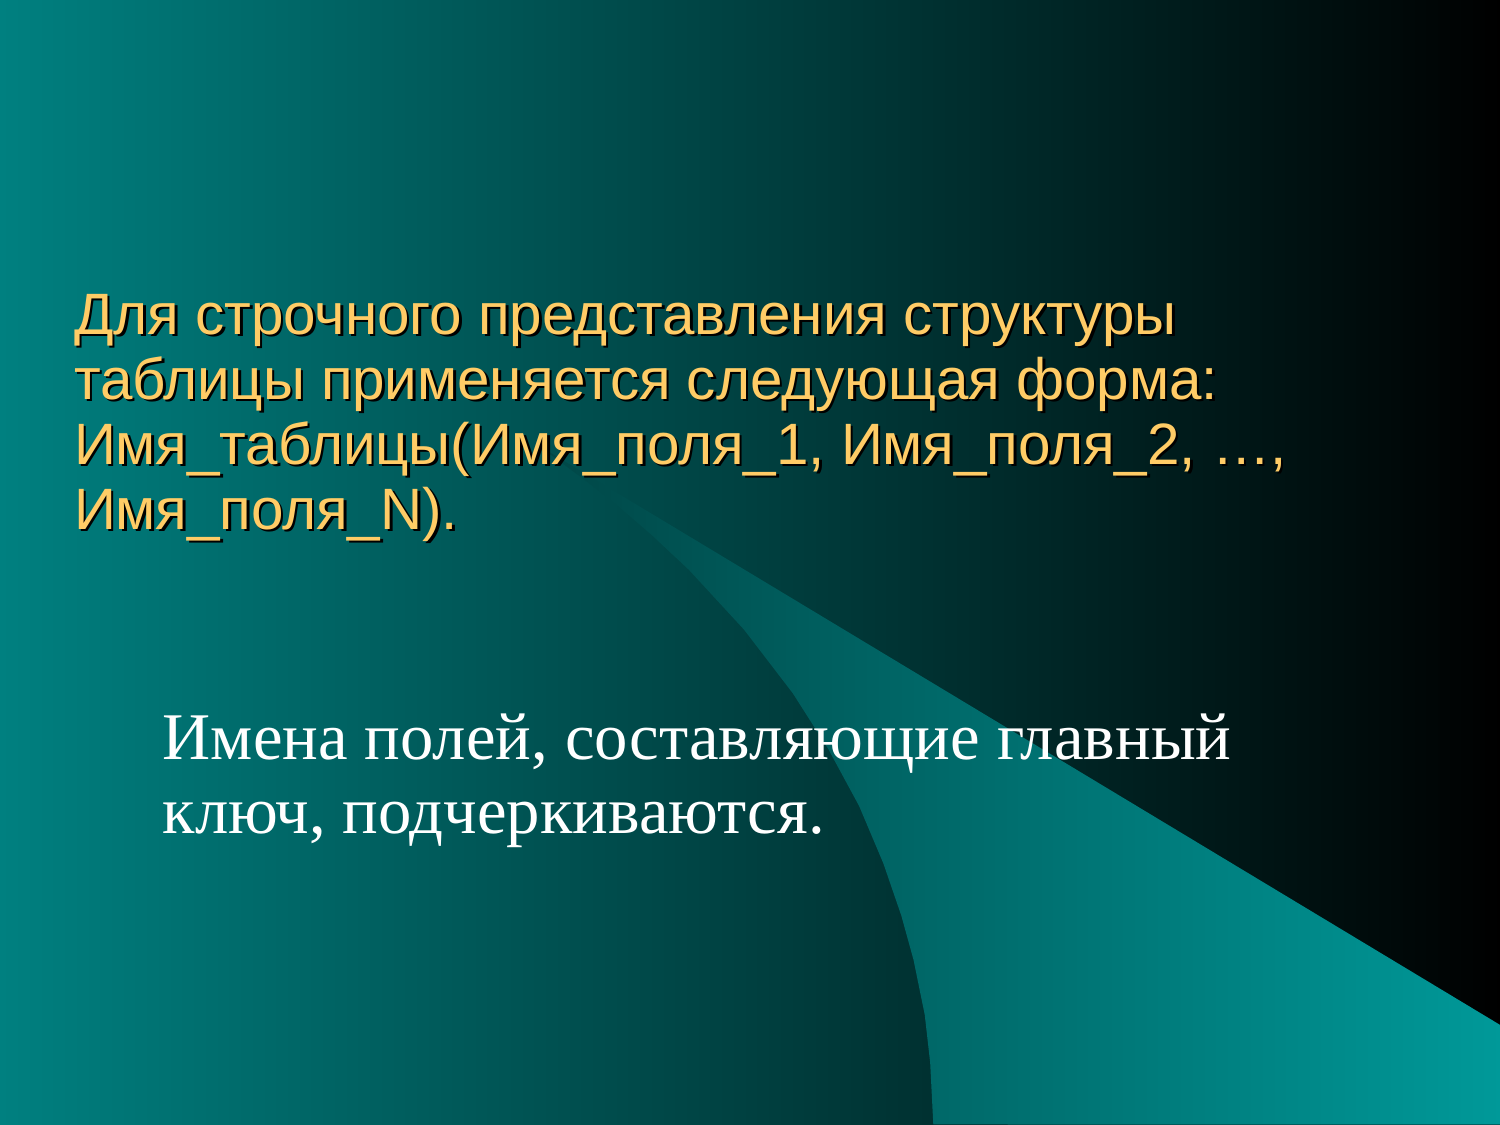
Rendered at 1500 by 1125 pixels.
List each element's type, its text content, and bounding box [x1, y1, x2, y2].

subtitle Имена полей, составляющие главный ключ, подчеркиваются. [147, 692, 1388, 1047]
title Для строчного представления структуры таблицы применяется следующая форма: Имя_таблицы(Имя_поля_1, Имя_поля_2, …, Имя_поля_N). [59, 90, 1429, 680]
